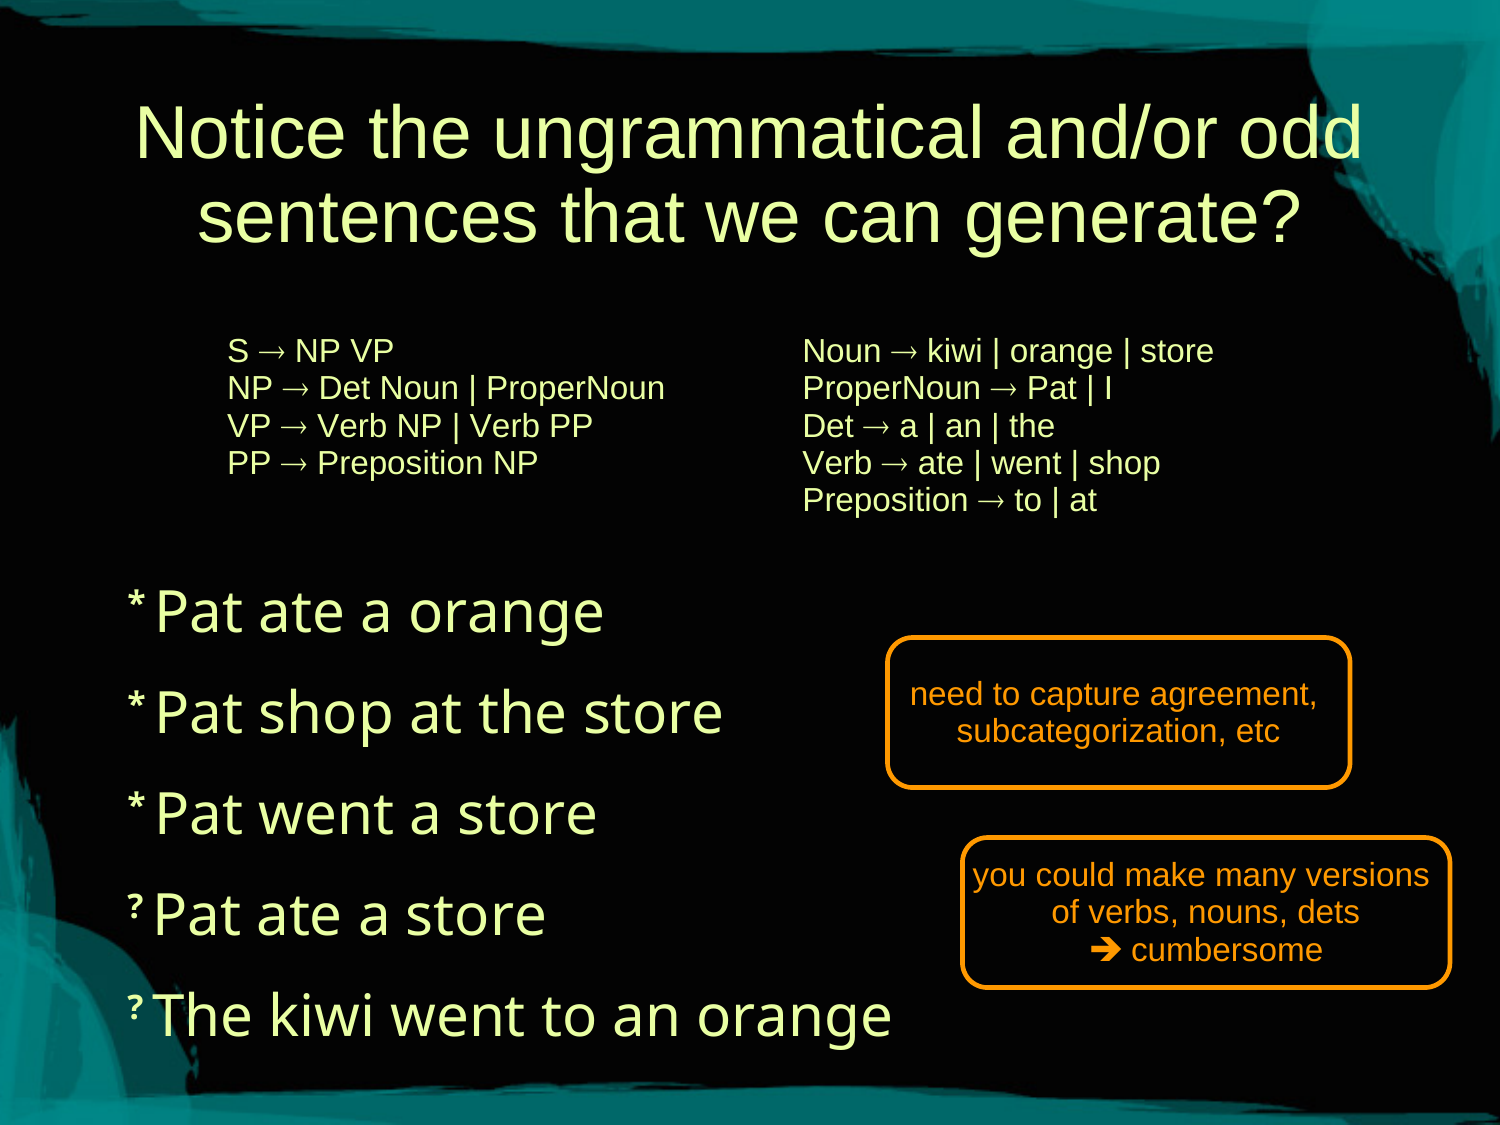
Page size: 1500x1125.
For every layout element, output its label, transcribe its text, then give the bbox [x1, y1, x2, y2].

text_box need to capture agreement, subcategorization, etc [887, 637, 1351, 788]
list * Pat ate a orange * Pat shop at the store * Pat went a store ? Pat ate a store ? The kiwi went to an orange [112, 562, 1388, 1106]
text_box you could make many versions of verbs, nouns, dets  cumbersome [962, 837, 1450, 988]
text_box Noun  kiwi | orange | store ProperNoun  Pat | I Det  a | an | the Verb  ate | went | shop Preposition  to | at [787, 324, 1288, 527]
picture [0, 0, 1500, 1125]
title Notice the ungrammatical and/or odd sentences that we can generate? [112, 56, 1388, 294]
text_box S  NP VP NP  Det Noun | ProperNoun VP  Verb NP | Verb PP PP  Preposition NP [212, 324, 713, 490]
